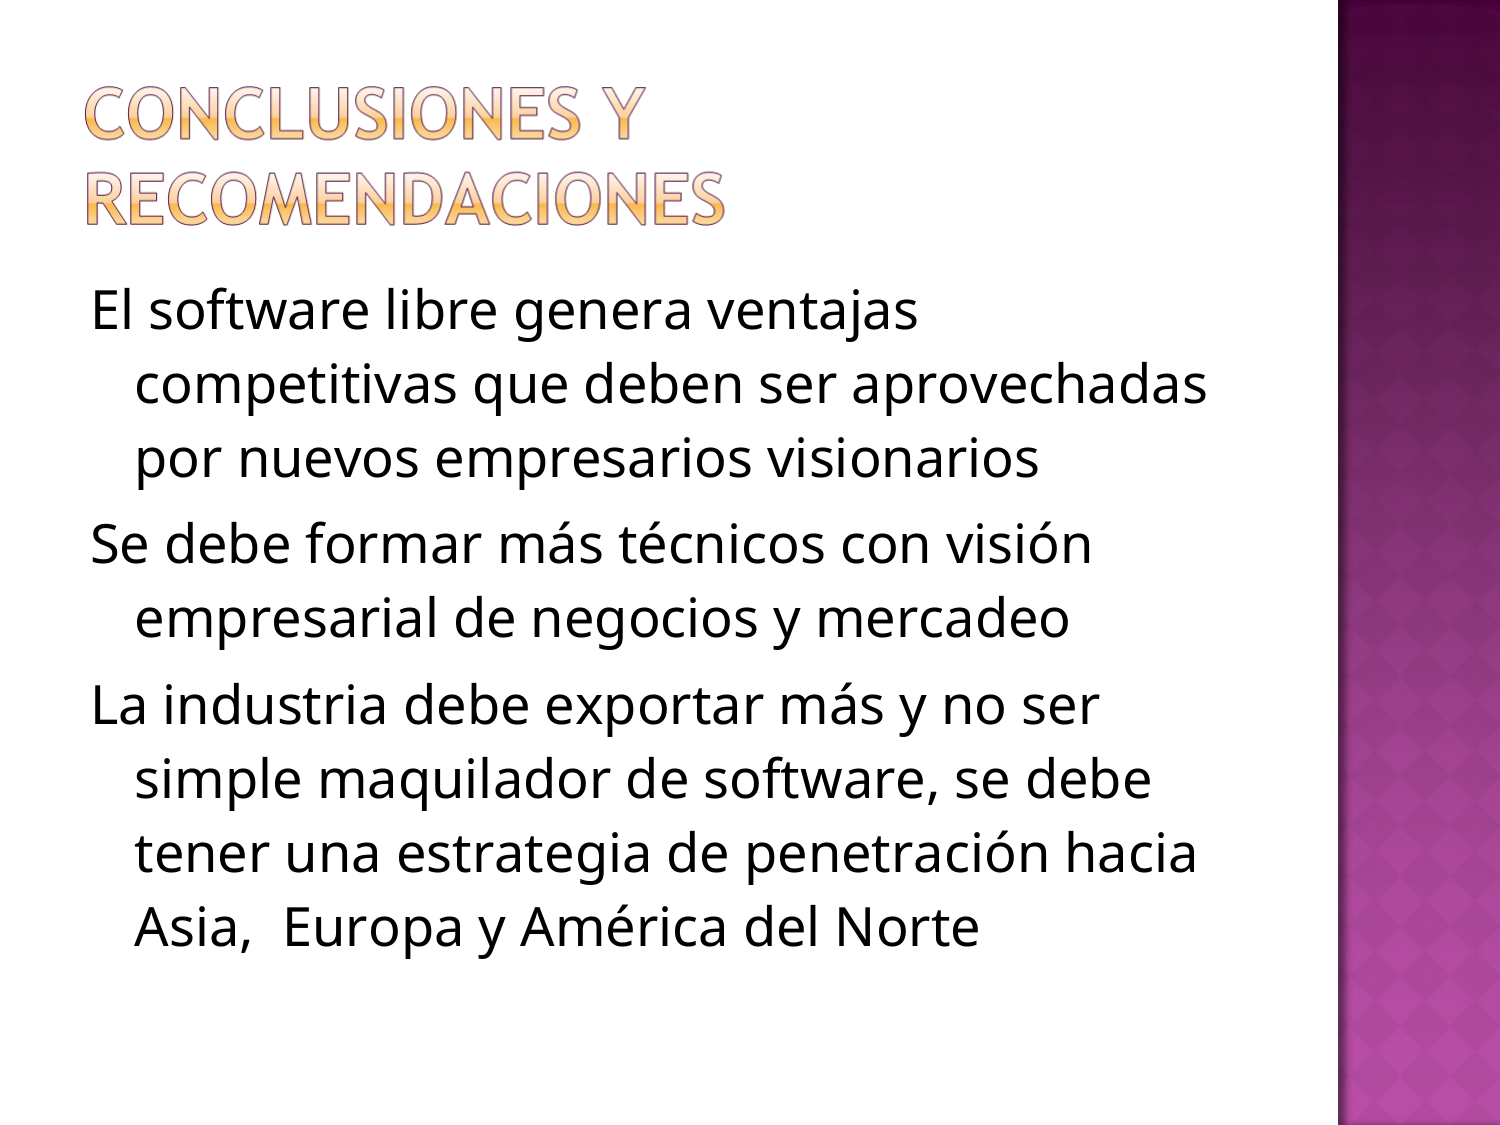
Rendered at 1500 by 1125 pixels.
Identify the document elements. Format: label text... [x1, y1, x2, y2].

picture [1337, 0, 1500, 1125]
text_box [40, 47, 1265, 241]
list El software libre genera ventajas competitivas que deben ser aprovechadas por nuevos empresarios visionarios Se debe formar más técnicos con visión empresarial de negocios y mercadeo La industria debe exportar más y no ser simple maquilador de software, se debe tener una estrategia de penetración hacia Asia, Europa y América del Norte [75, 263, 1263, 1060]
